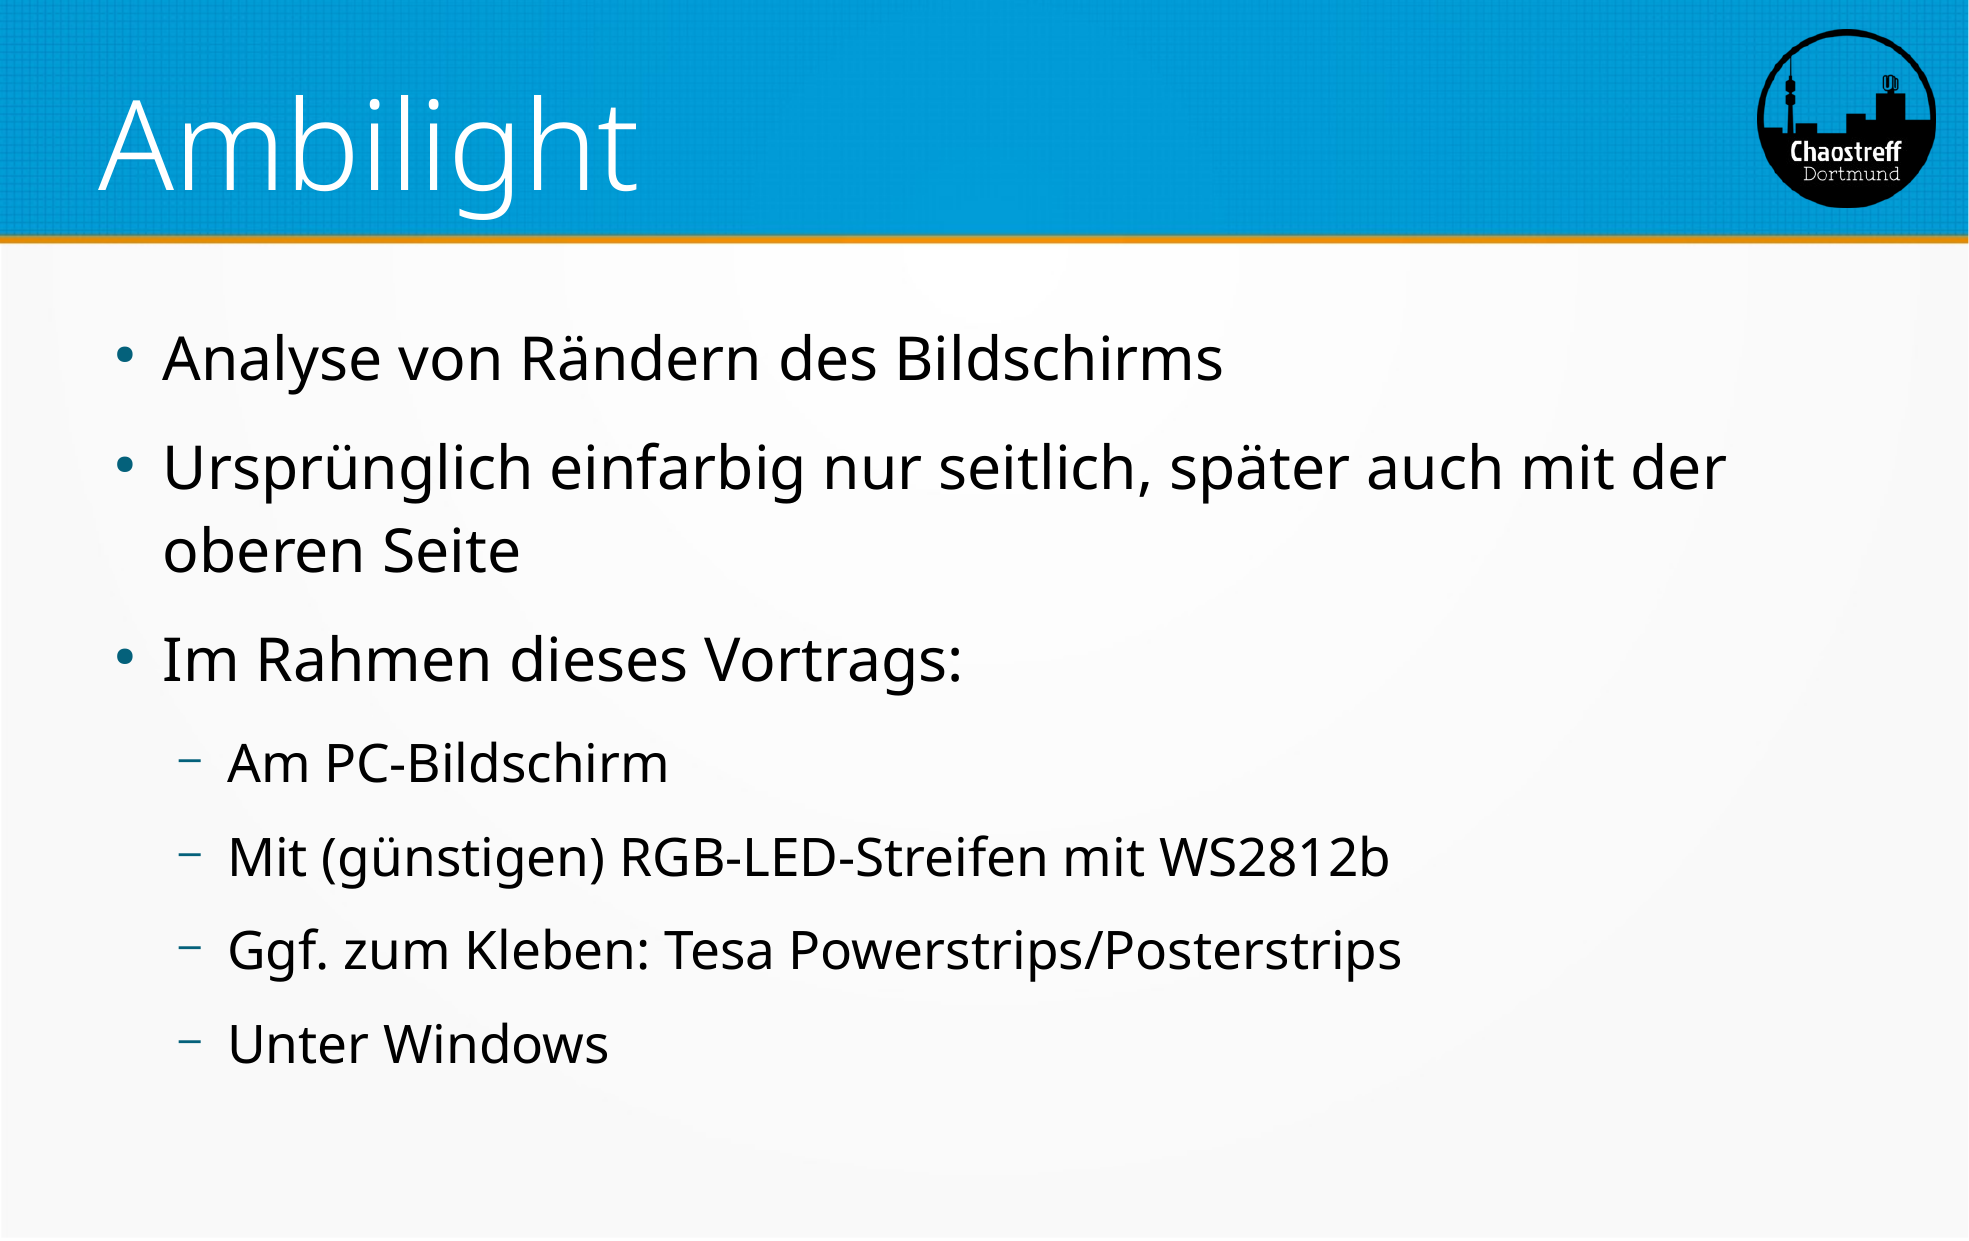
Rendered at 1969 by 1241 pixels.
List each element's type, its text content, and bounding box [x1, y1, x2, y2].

picture [0, 233, 1969, 1241]
list Analyse von Rändern des Bildschirms Ursprünglich einfarbig nur seitlich, später auch mit der oberen Seite Im Rahmen dieses Vortrags: Am PC-Bildschirm Mit (günstigen) RGB-LED-Streifen mit WS2812b Ggf. zum Kleben: Tesa Powerstrips/Posterstrips Unter Windows [98, 315, 1861, 1081]
title Ambilight [98, 19, 1870, 227]
picture [1870, 34, 1935, 204]
